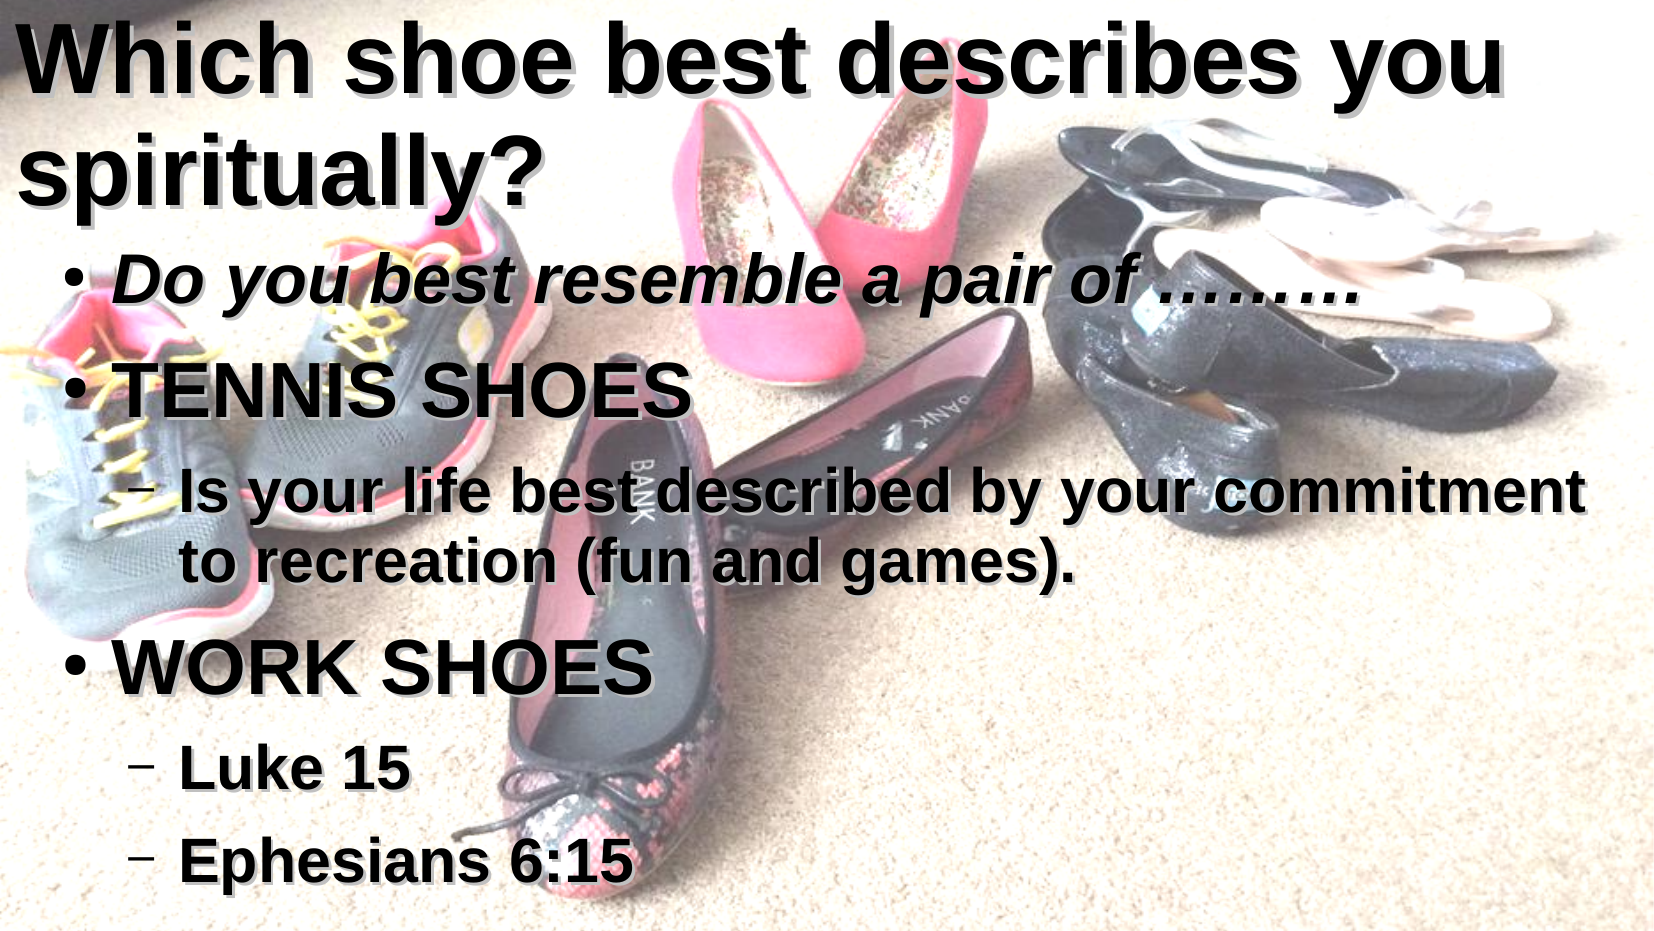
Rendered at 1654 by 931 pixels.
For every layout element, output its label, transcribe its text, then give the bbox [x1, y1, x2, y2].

list Do you best resemble a pair of ……… TENNIS SHOES Is your life best described by your commitment to recreation (fun and games). WORK SHOES Luke 15 Ephesians 6:15 [45, 240, 1621, 901]
title Which shoe best describes you spiritually? [15, 2, 1571, 227]
picture [0, 0, 1654, 931]
